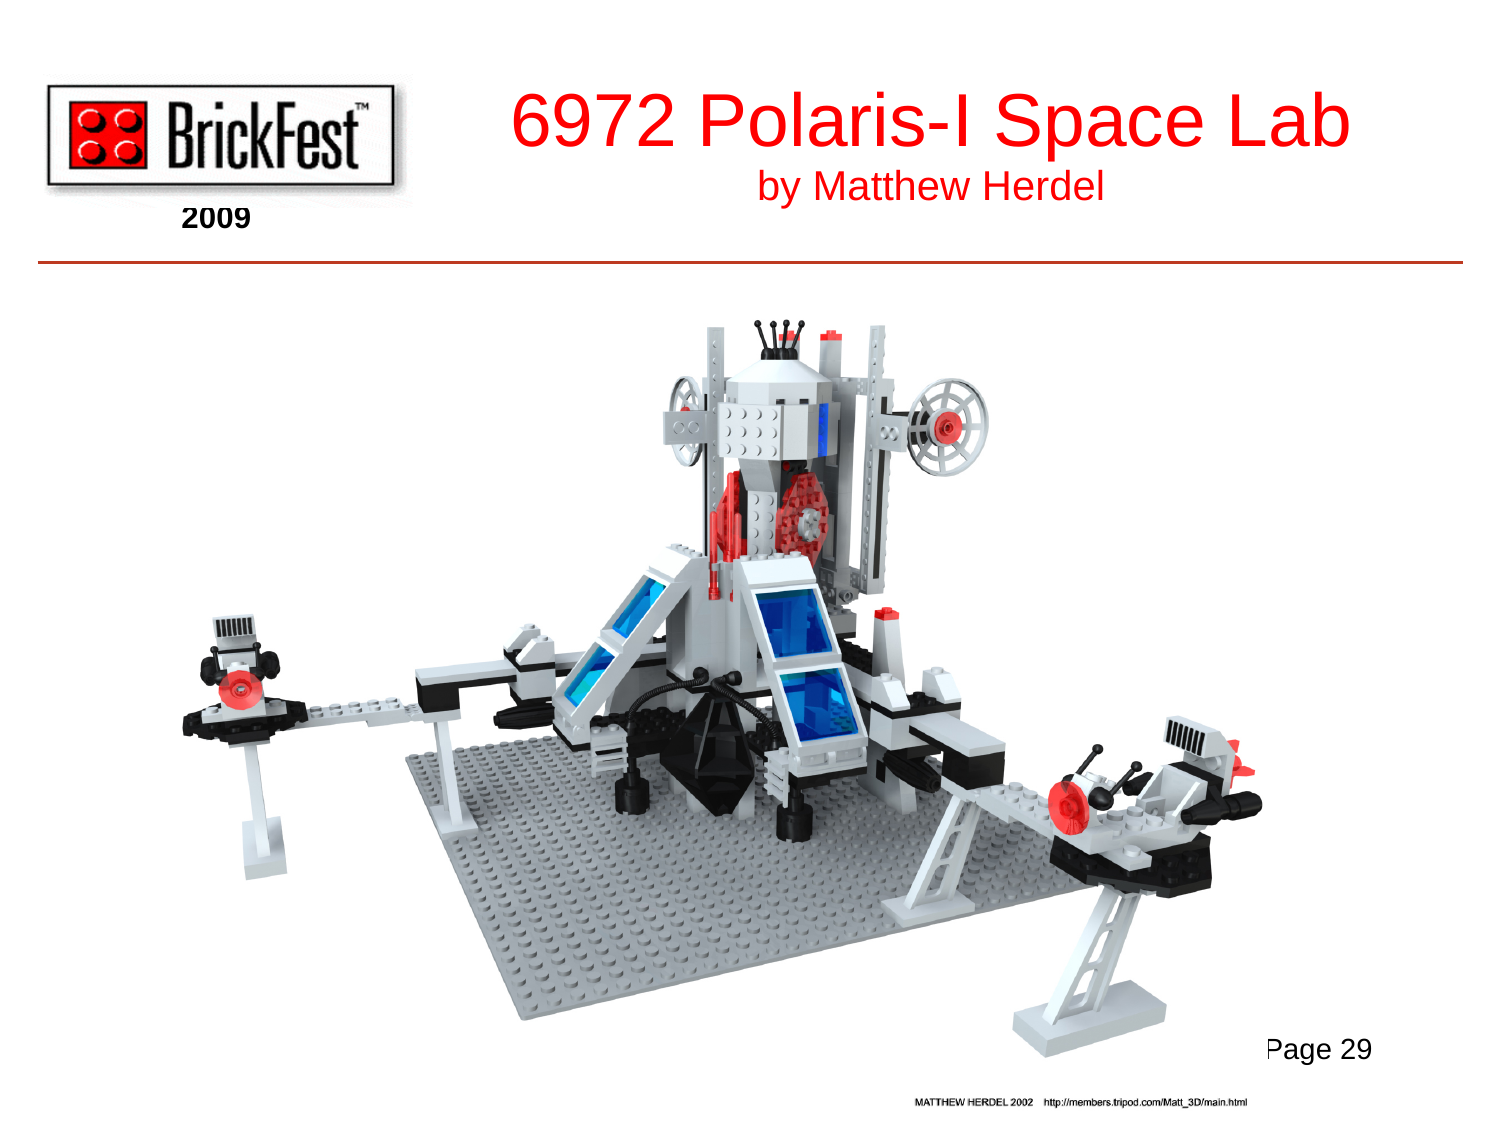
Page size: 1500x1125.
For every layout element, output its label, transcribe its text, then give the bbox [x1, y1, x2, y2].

title 6972 Polaris-I Space Lab by Matthew Herdel [412, 49, 1450, 238]
picture [35, 74, 412, 208]
picture [155, 287, 1268, 1122]
